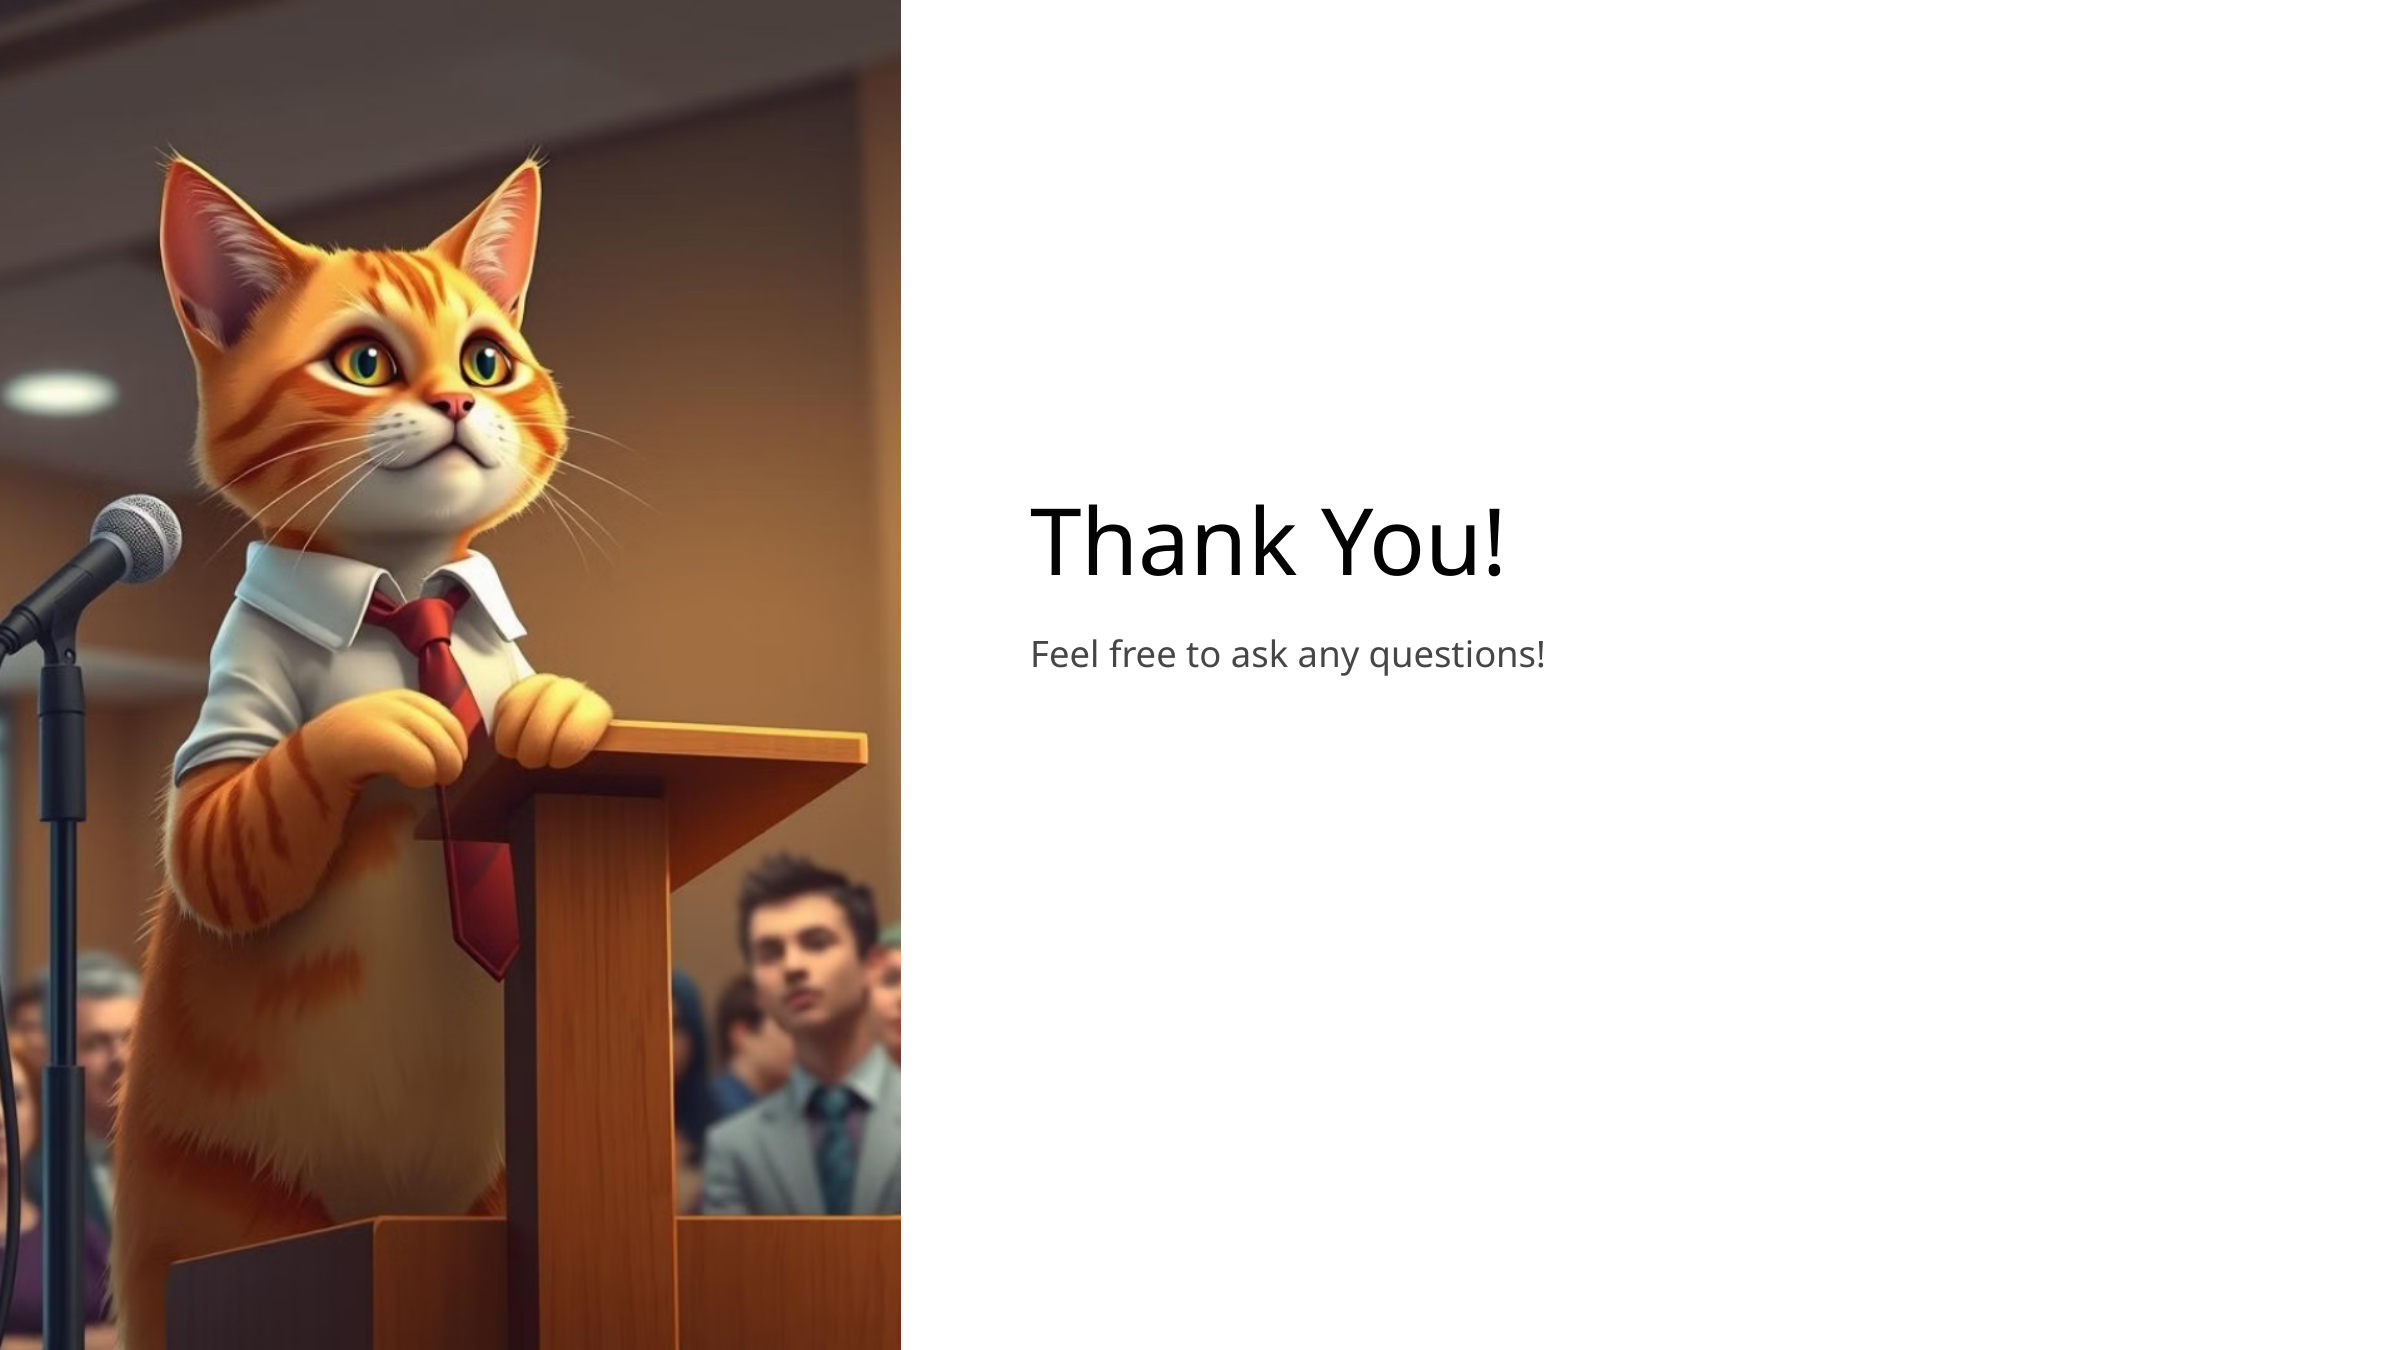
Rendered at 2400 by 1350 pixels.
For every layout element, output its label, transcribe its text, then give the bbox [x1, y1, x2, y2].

text_box Feel free to ask any questions! [1030, 615, 2270, 675]
text_box Thank You! [1030, 479, 1961, 595]
picture [0, 0, 901, 1350]
